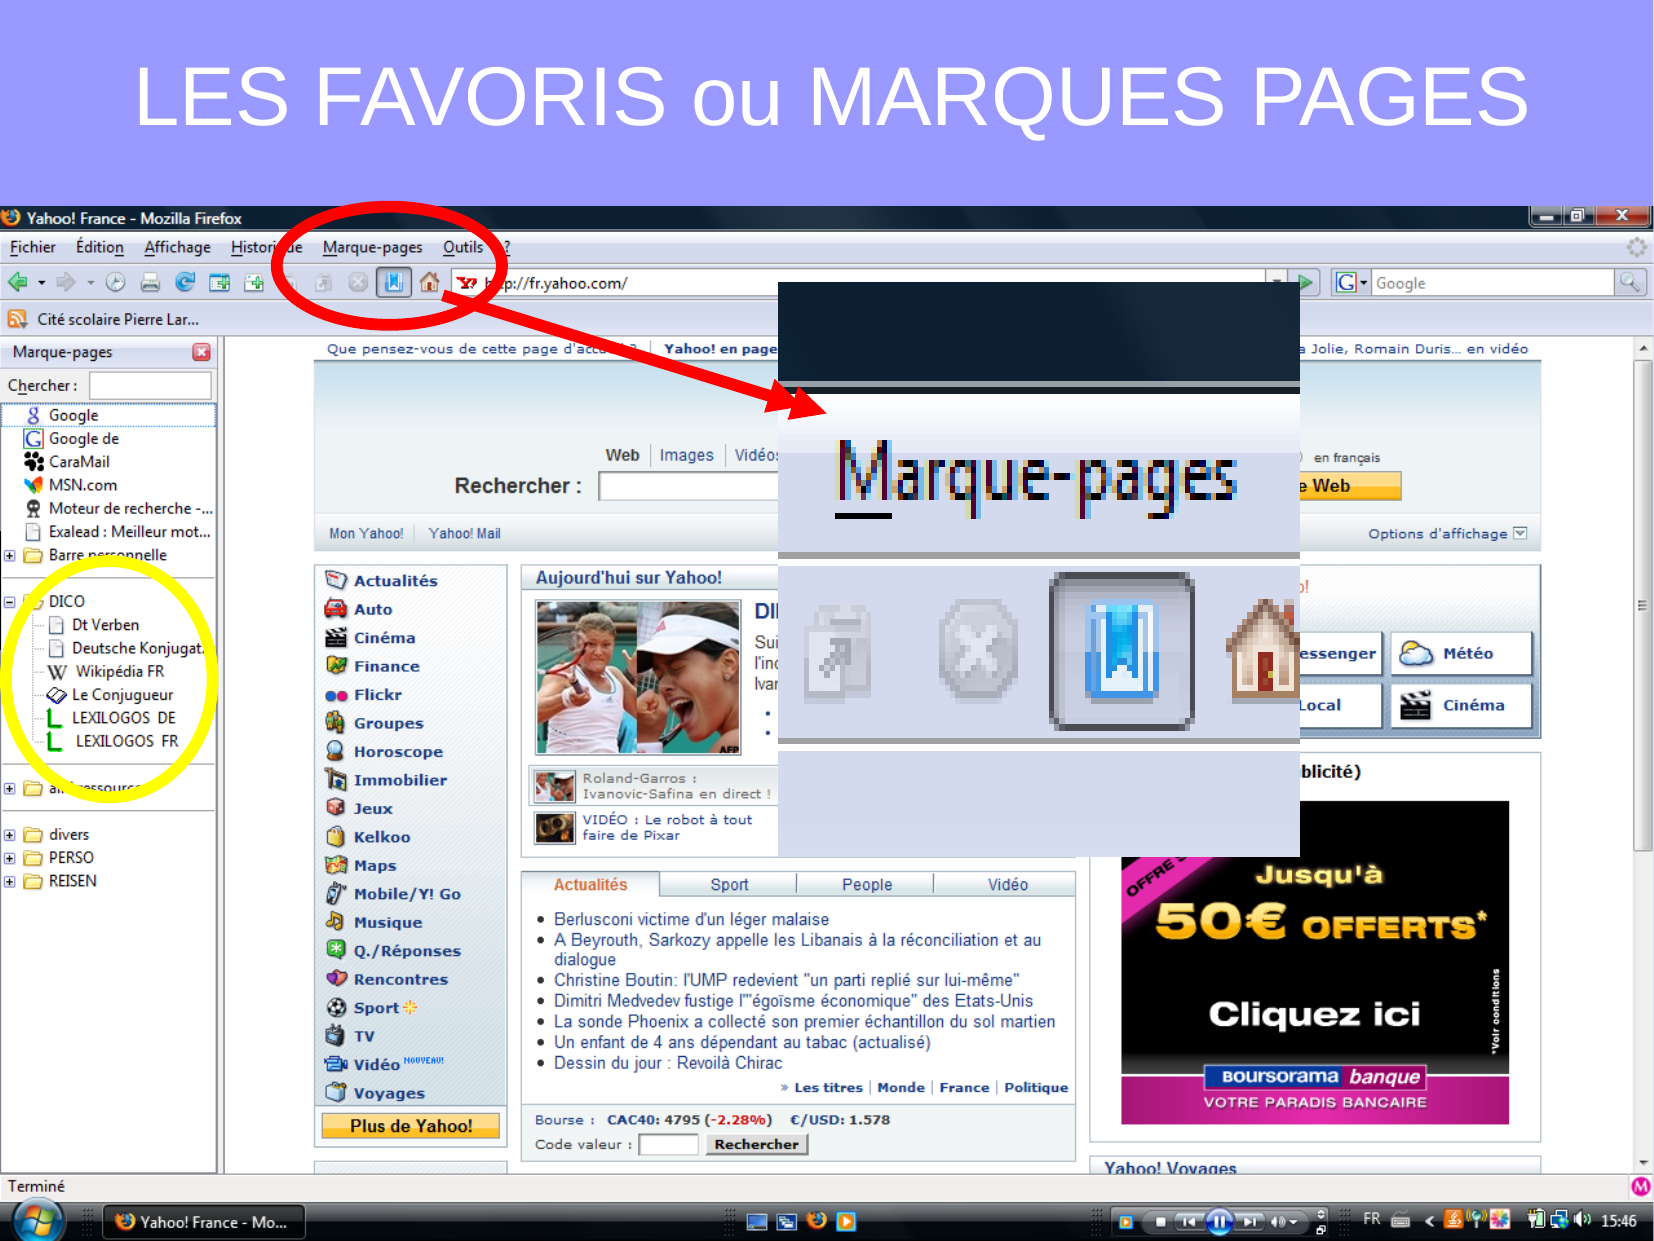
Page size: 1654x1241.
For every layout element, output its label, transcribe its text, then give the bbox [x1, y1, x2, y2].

title LES FAVORIS ou MARQUES PAGES [88, 46, 1577, 148]
picture [12, 567, 206, 791]
picture [0, 206, 1654, 1241]
picture [283, 213, 496, 318]
